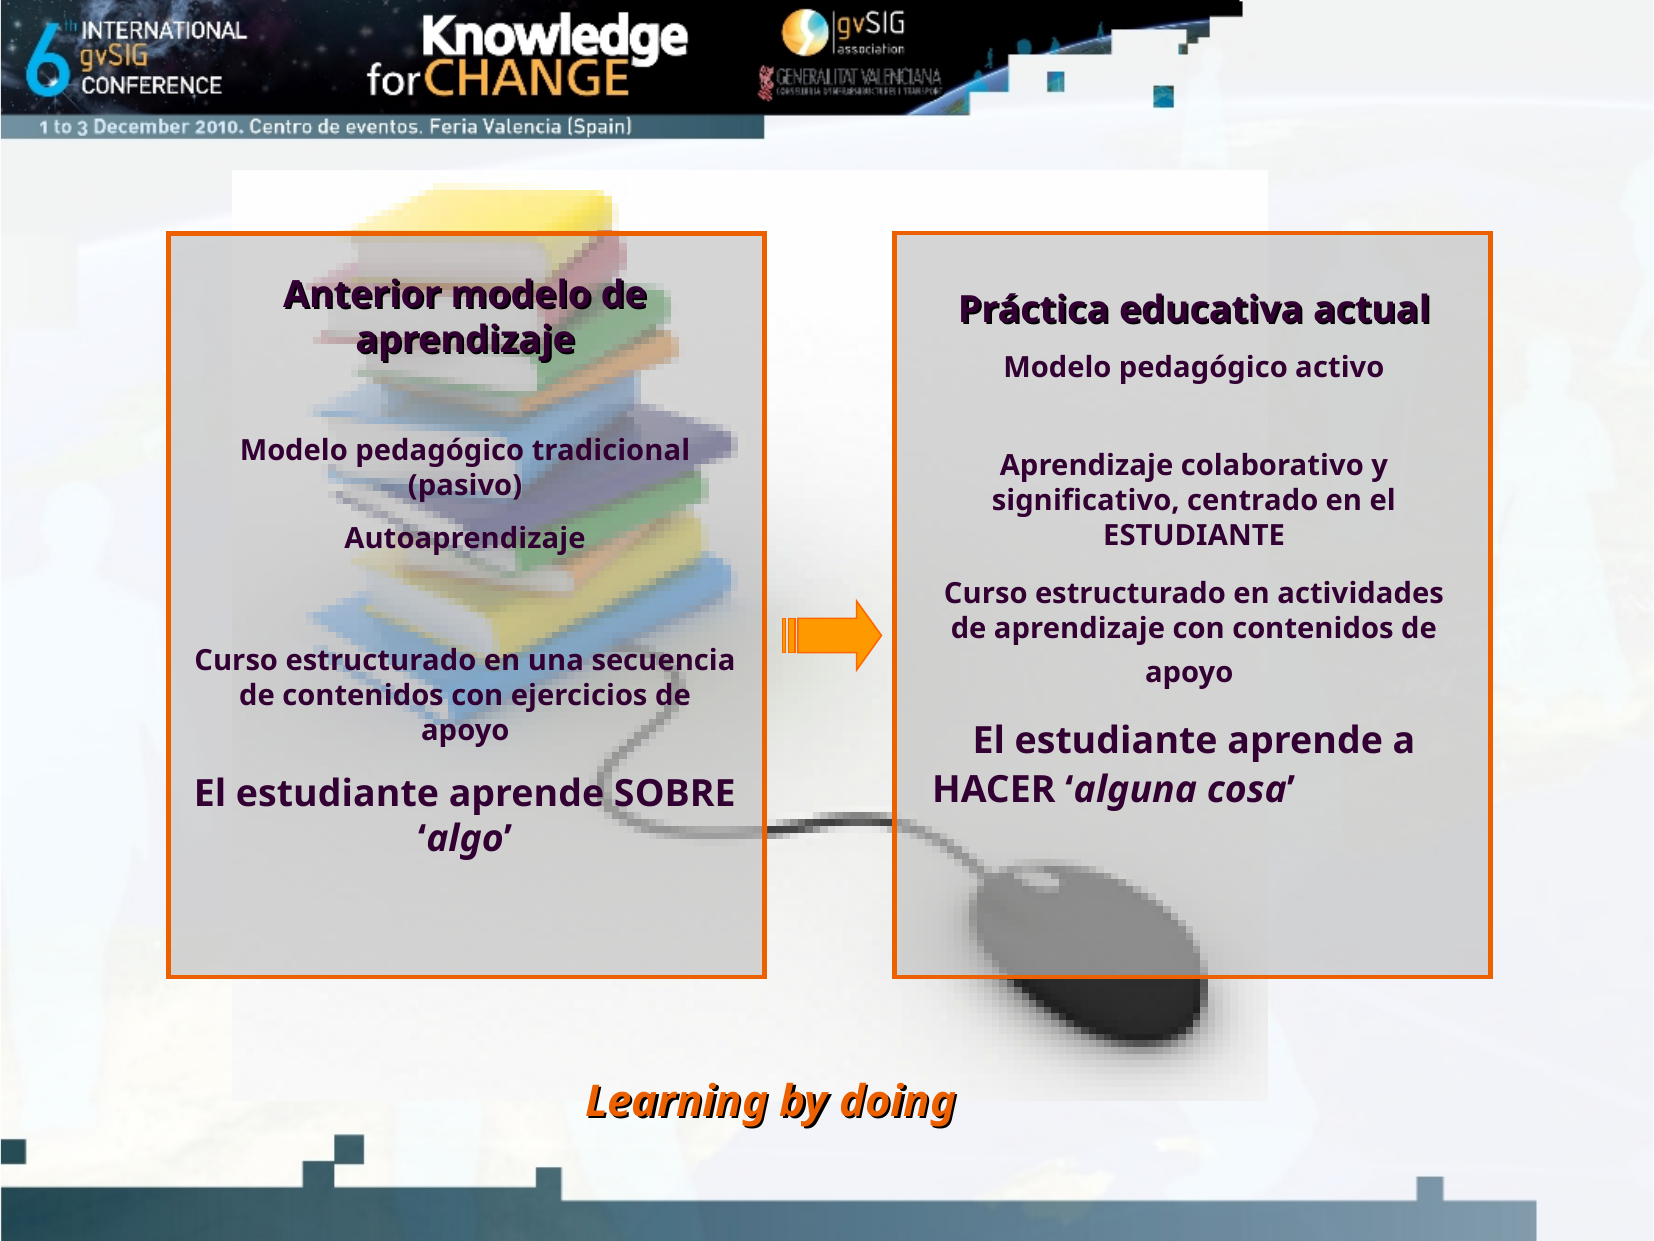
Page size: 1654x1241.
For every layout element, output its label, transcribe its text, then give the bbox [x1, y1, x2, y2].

text_box Práctica educativa actual Modelo pedagógico activo Aprendizaje colaborativo y significativo, centrado en el ESTUDIANTE Curso estructurado en actividades de aprendizaje con contenidos de apoyo El estudiante aprende a HACER ‘alguna cosa’ [912, 276, 1476, 869]
text_box [894, 233, 1491, 977]
text_box Anterior modelo de aprendizaje Modelo pedagógico tradicional (pasivo) Autoaprendizaje Curso estructurado en una secuencia de contenidos con ejercicios de apoyo El estudiante aprende SOBRE ‘algo’ [177, 262, 754, 868]
picture [0, 0, 1654, 1241]
text_box Learning by doing [570, 1064, 1154, 1133]
text_box [797, 601, 882, 670]
text_box [168, 233, 765, 977]
text_box [782, 618, 786, 653]
text_box [789, 618, 795, 653]
